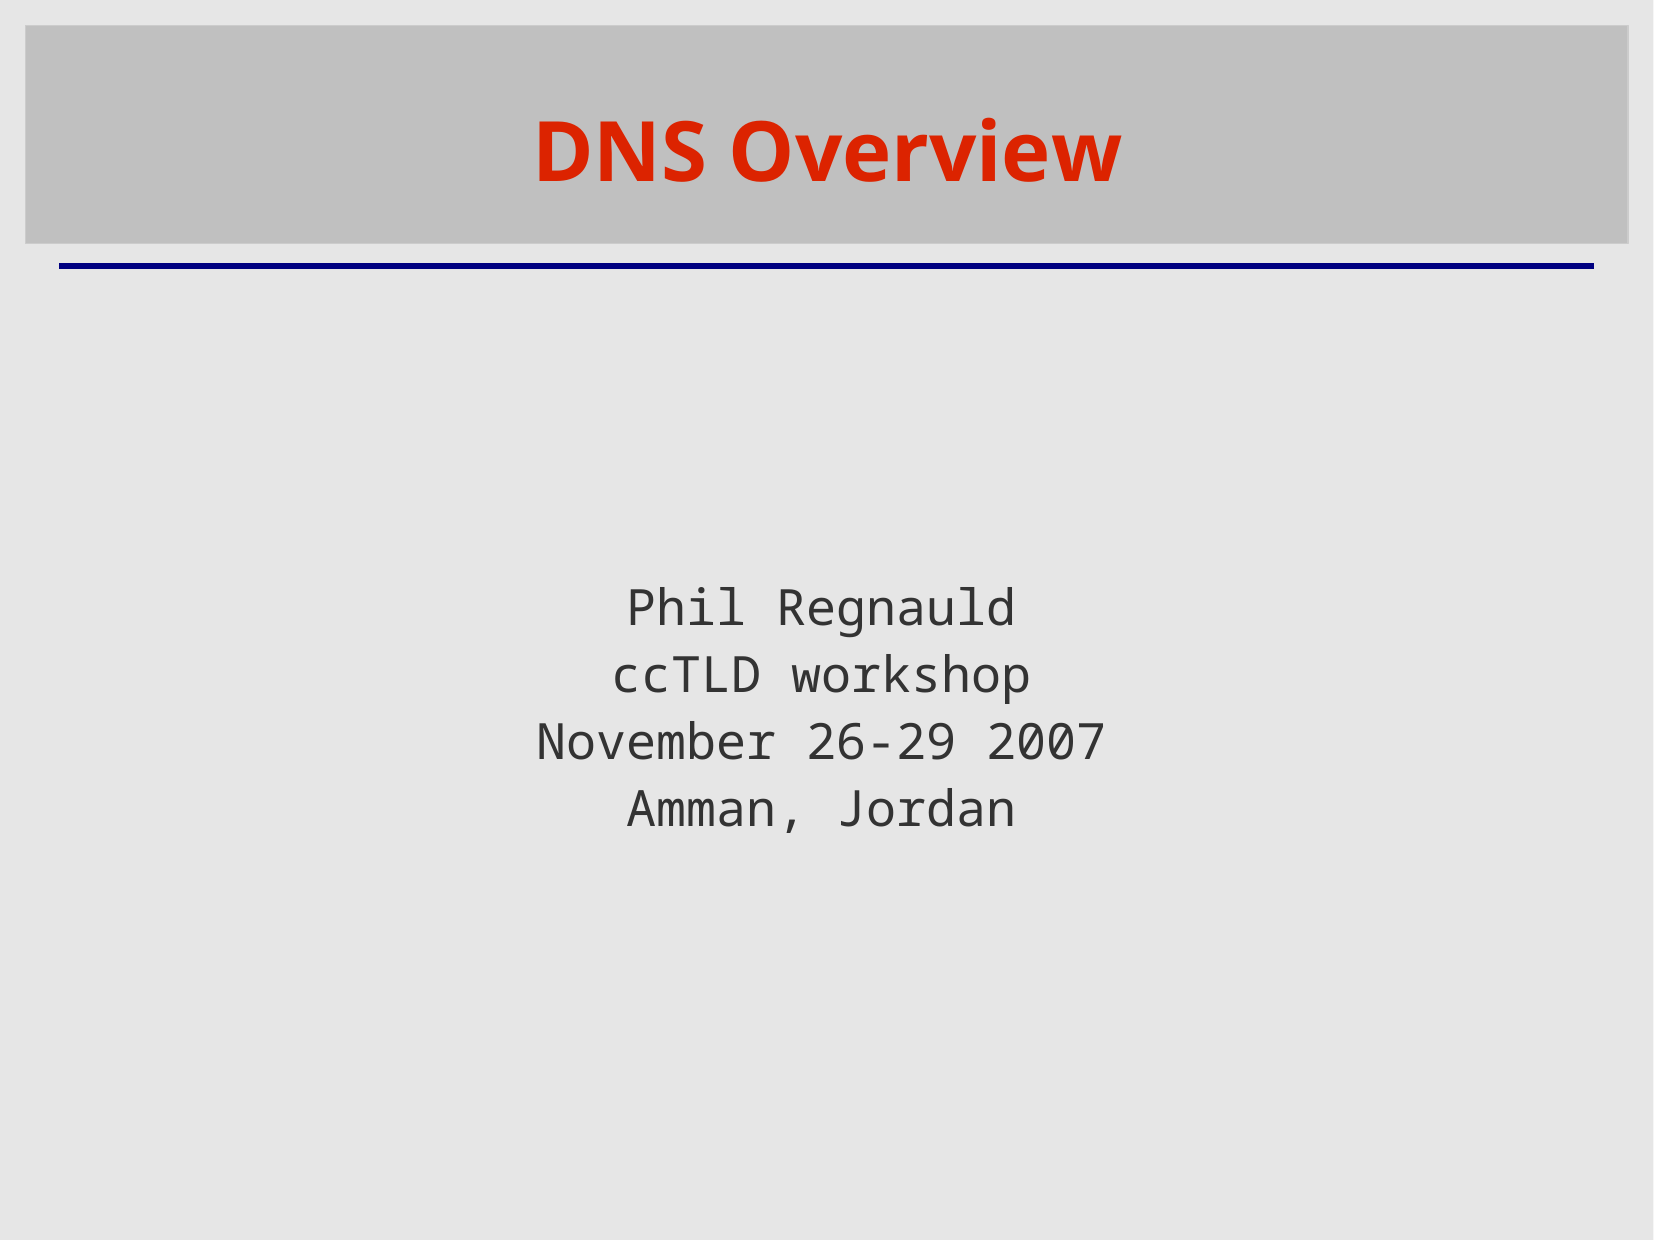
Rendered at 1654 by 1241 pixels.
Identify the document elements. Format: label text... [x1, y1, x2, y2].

subtitle Phil Regnauld ccTLD workshop November 26-29 2007 Amman, Jordan [84, 294, 1524, 1118]
title DNS Overview [121, 46, 1534, 254]
